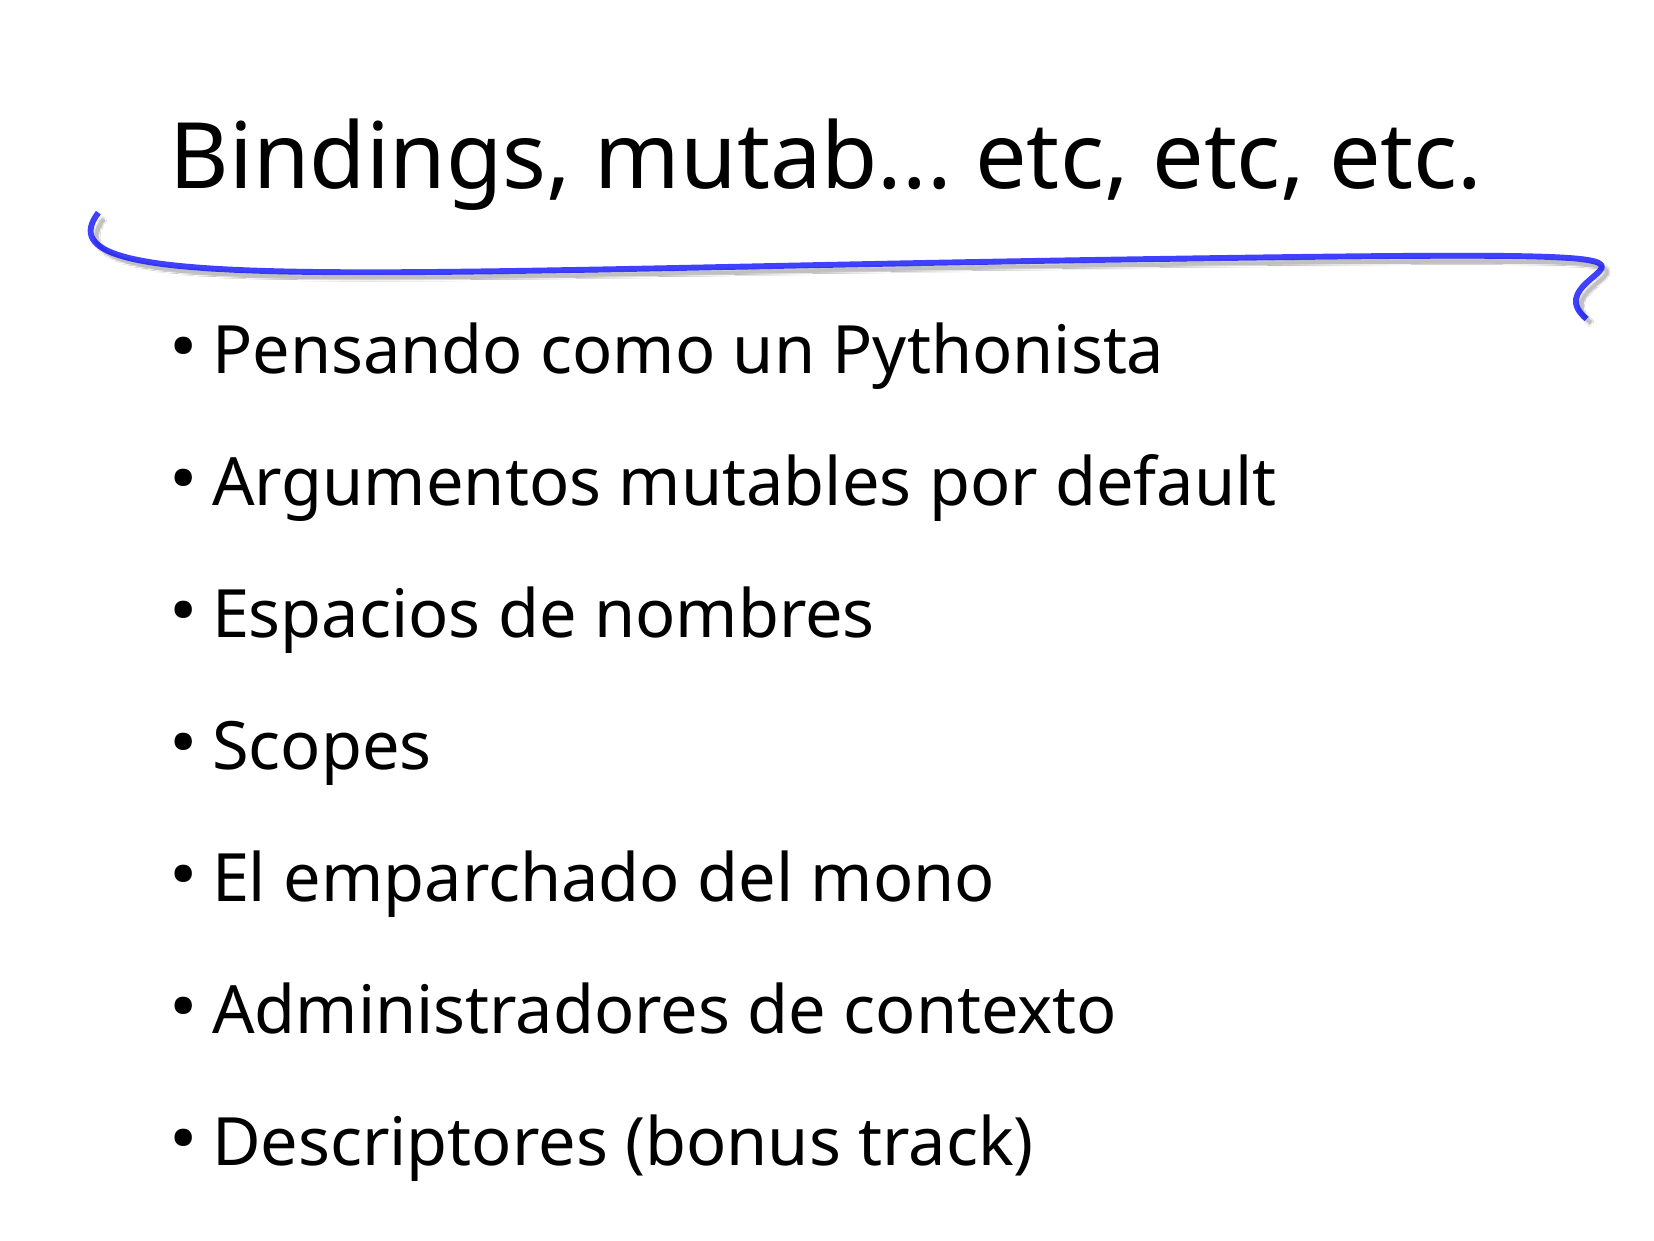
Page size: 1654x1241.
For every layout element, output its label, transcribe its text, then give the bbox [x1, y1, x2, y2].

title Bindings, mutab... etc, etc, etc. [82, 49, 1571, 257]
subtitle Pensando como un Pythonista Argumentos mutables por default Espacios de nombres Scopes El emparchado del mono Administradores de contexto Descriptores (bonus track) [171, 357, 1453, 1130]
